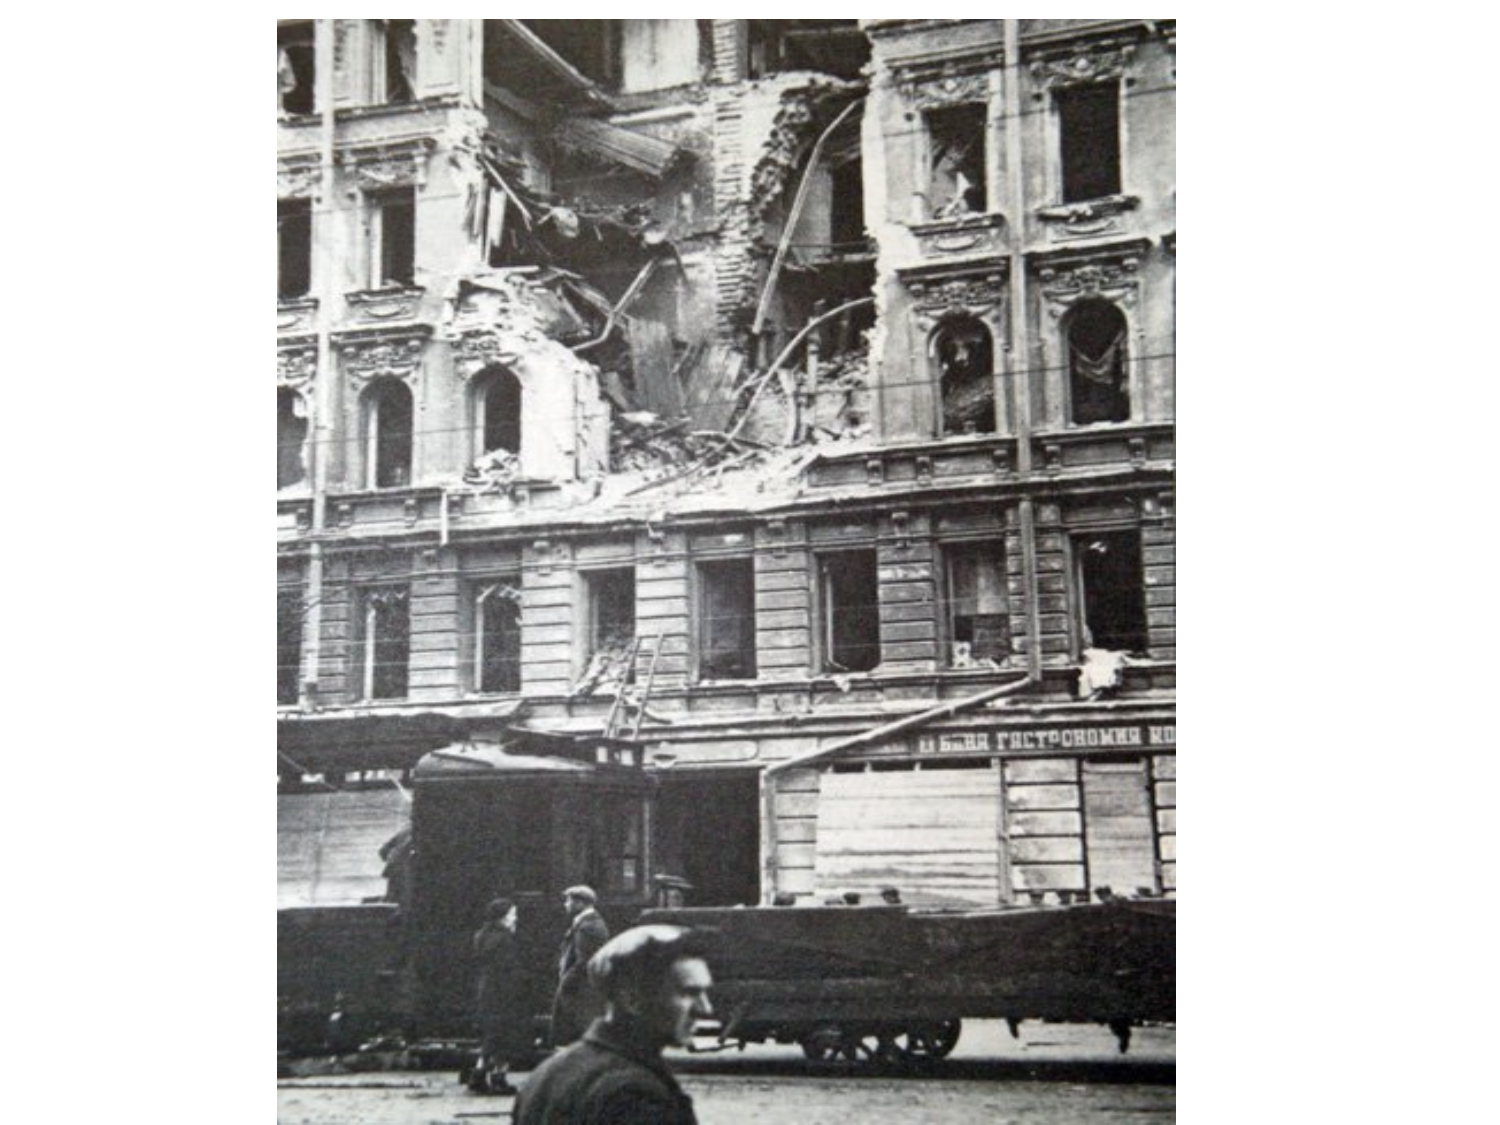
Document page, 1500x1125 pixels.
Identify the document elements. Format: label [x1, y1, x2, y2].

picture [277, 19, 1176, 1125]
